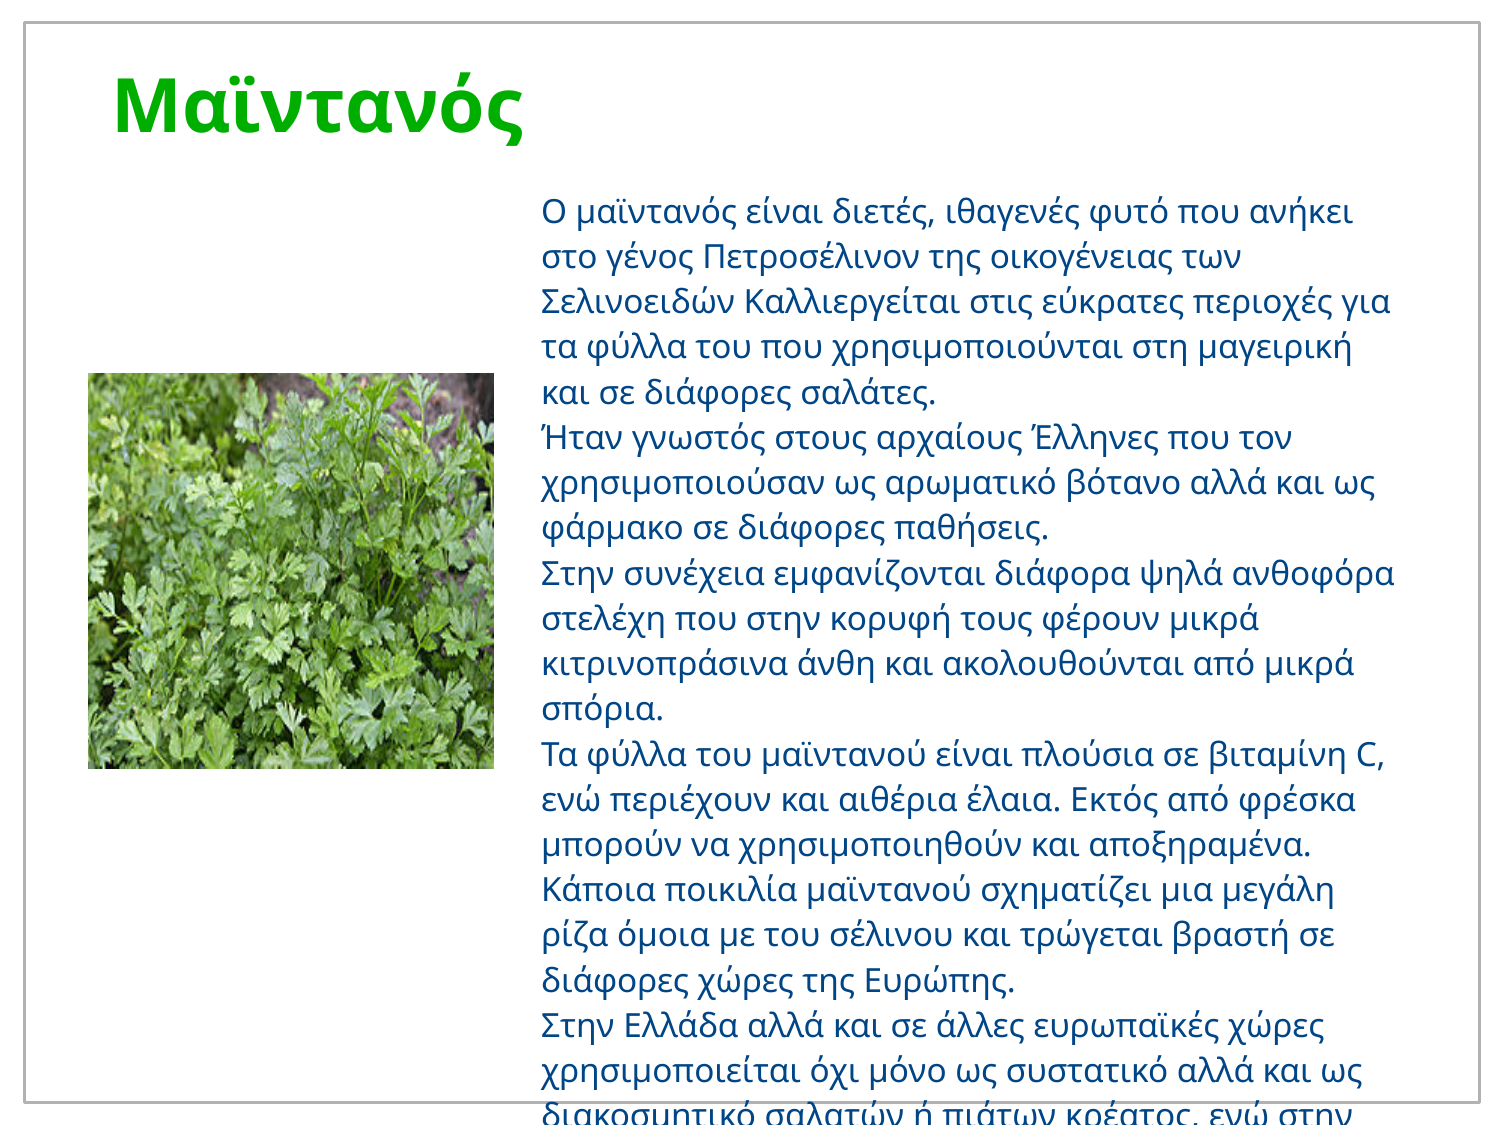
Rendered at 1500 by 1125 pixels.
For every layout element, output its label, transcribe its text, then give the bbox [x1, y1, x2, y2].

text_box O μαϊντανός είναι διετές, ιθαγενές φυτό που ανήκει στο γένος Πετροσέλινον της οικογένειας των Σελινοειδών Καλλιεργείται στις εύκρατες περιοχές για τα φύλλα του που χρησιμοποιούνται στη μαγειρική και σε διάφορες σαλάτες. Ήταν γνωστός στους αρχαίους Έλληνες που τον χρησιμοποιούσαν ως αρωματικό βότανο αλλά και ως φάρμακο σε διάφορες παθήσεις. Στην συνέχεια εμφανίζονται διάφορα ψηλά ανθοφόρα στελέχη που στην κορυφή τους φέρουν μικρά κιτρινοπράσινα άνθη και ακολουθούνται από μικρά σπόρια. Τα φύλλα του μαϊντανού είναι πλούσια σε βιταμίνη C, ενώ περιέχουν και αιθέρια έλαια. Εκτός από φρέσκα μπορούν να χρησιμοποιηθούν και αποξηραμένα. Κάποια ποικιλία μαϊντανού σχηματίζει μια μεγάλη ρίζα όμοια με του σέλινου και τρώγεται βραστή σε διάφορες χώρες της Ευρώπης. Στην Ελλάδα αλλά και σε άλλες ευρωπαϊκές χώρες χρησιμοποιείται όχι μόνο ως συστατικό αλλά και ως διακοσμητικό σαλατών ή πιάτων κρέατος, ενώ στην Τουρκία, χρησιμοποιείται σε μεγάλες ποσότητες στη σαλάτα, είτε μαζί με ψιλοκομμένη τομάτα είτε και μόνος του. [525, 172, 1424, 1125]
title Μαϊντανός [96, 42, 1447, 231]
picture [88, 373, 494, 769]
